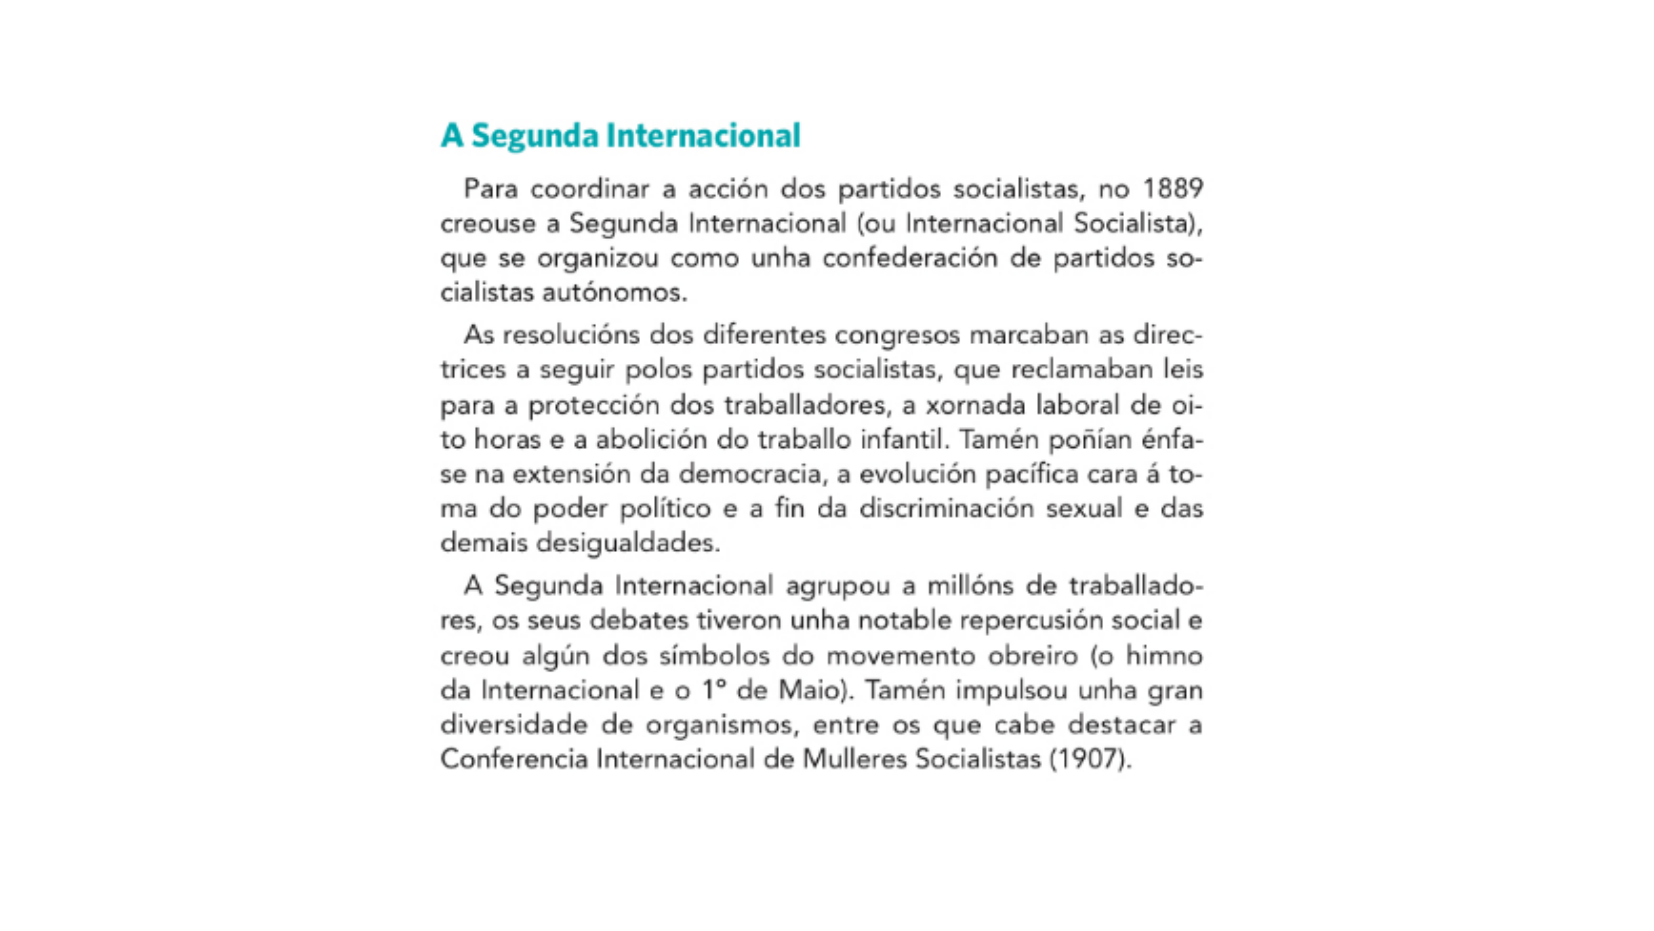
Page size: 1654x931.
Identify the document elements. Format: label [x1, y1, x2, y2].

picture [413, 115, 1225, 798]
